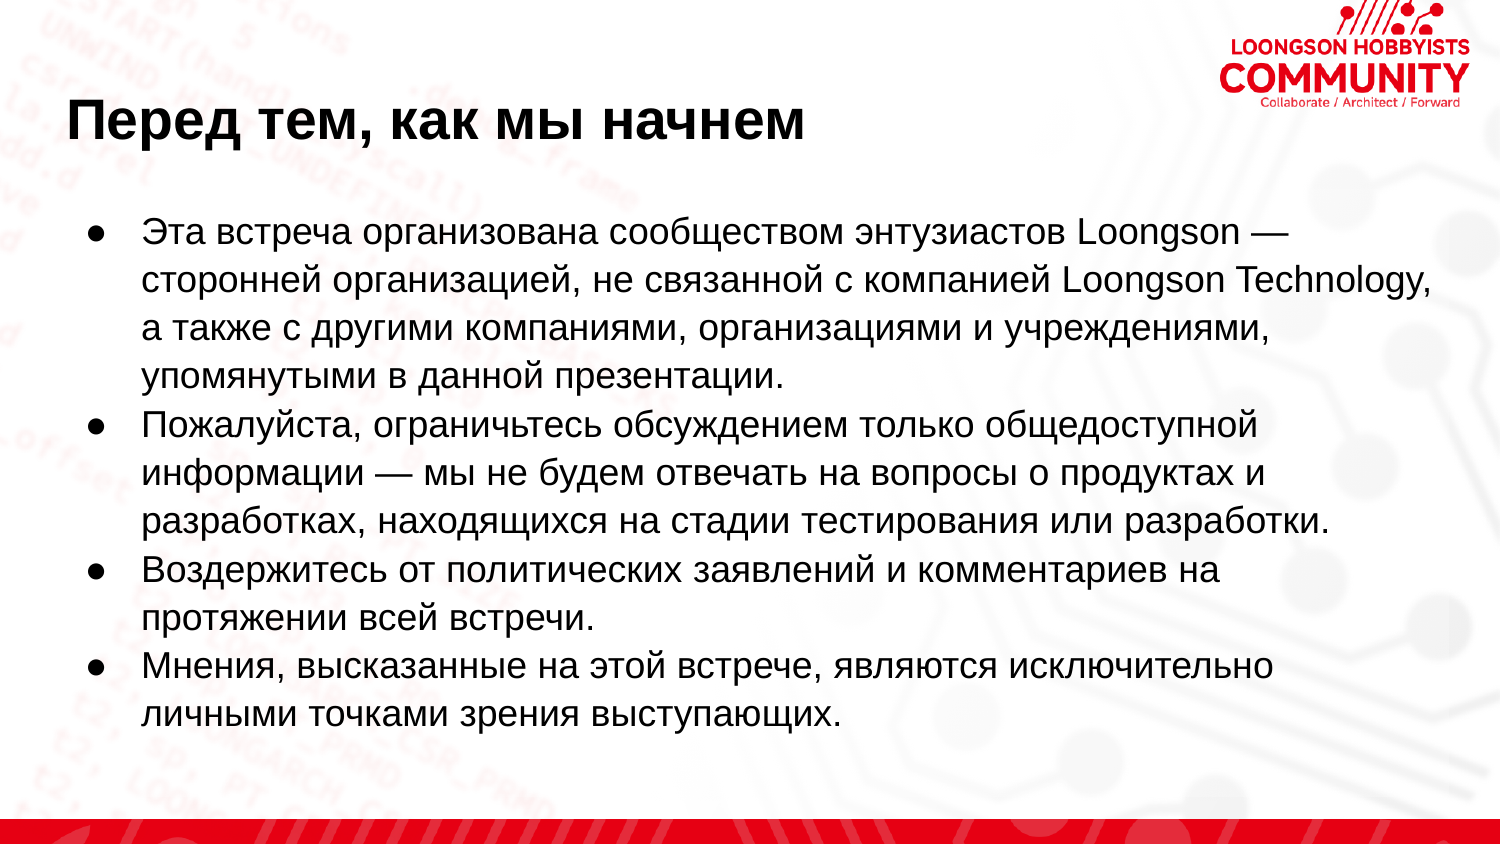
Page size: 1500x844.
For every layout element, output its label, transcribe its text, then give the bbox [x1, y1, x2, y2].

list Эта встреча организована сообществом энтузиастов Loongson — сторонней организацией, не связанной с компанией Loongson Technology, а также с другими компаниями, организациями и учреждениями, упомянутыми в данной презентации. Пожалуйста, ограничьтесь обсуждением только общедоступной информации — мы не будем отвечать на вопросы о продуктах и разработках, находящихся на стадии тестирования или разработки. Воздержитесь от политических заявлений и комментариев на протяжении всей встречи. Мнения, высказанные на этой встрече, являются исключительно личными точками зрения выступающих. [51, 189, 1449, 797]
picture [0, 0, 1500, 844]
title Перед тем, как мы начнем [51, 72, 1449, 167]
